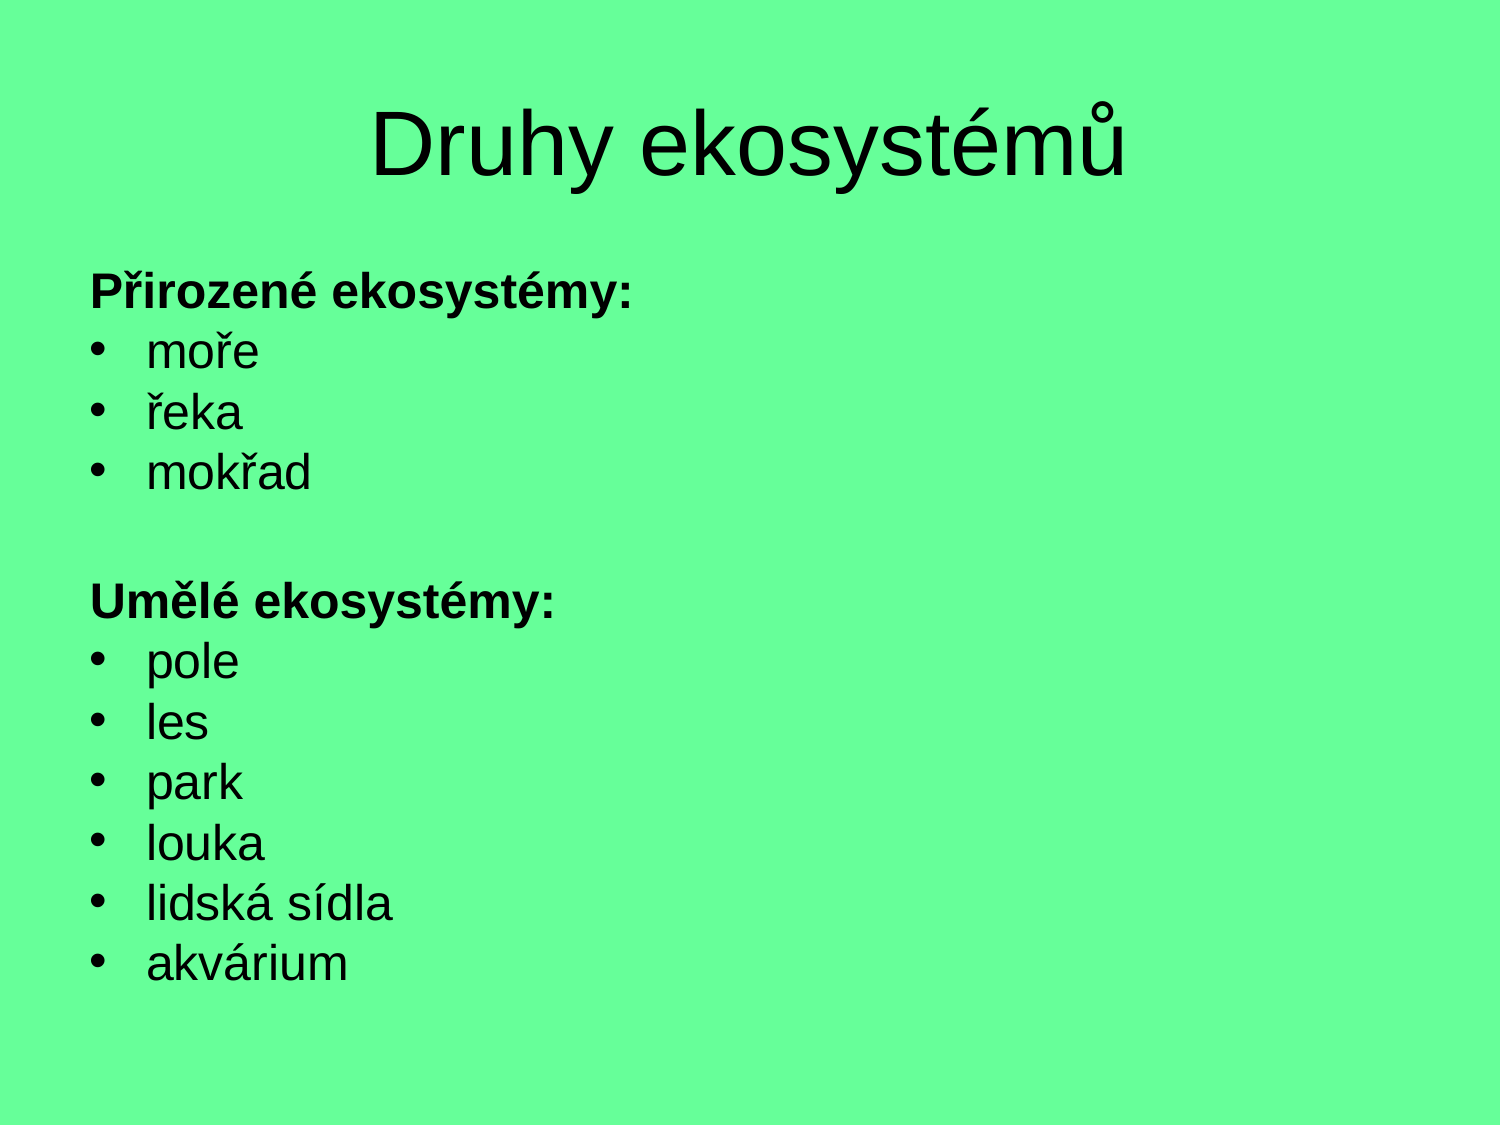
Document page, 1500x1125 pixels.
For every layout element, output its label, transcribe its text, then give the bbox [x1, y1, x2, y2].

title Druhy ekosystémů [75, 45, 1426, 233]
list Přirozené ekosystémy: moře řeka mokřad Umělé ekosystémy: pole les park louka lidská sídla akvárium [75, 262, 1426, 1067]
